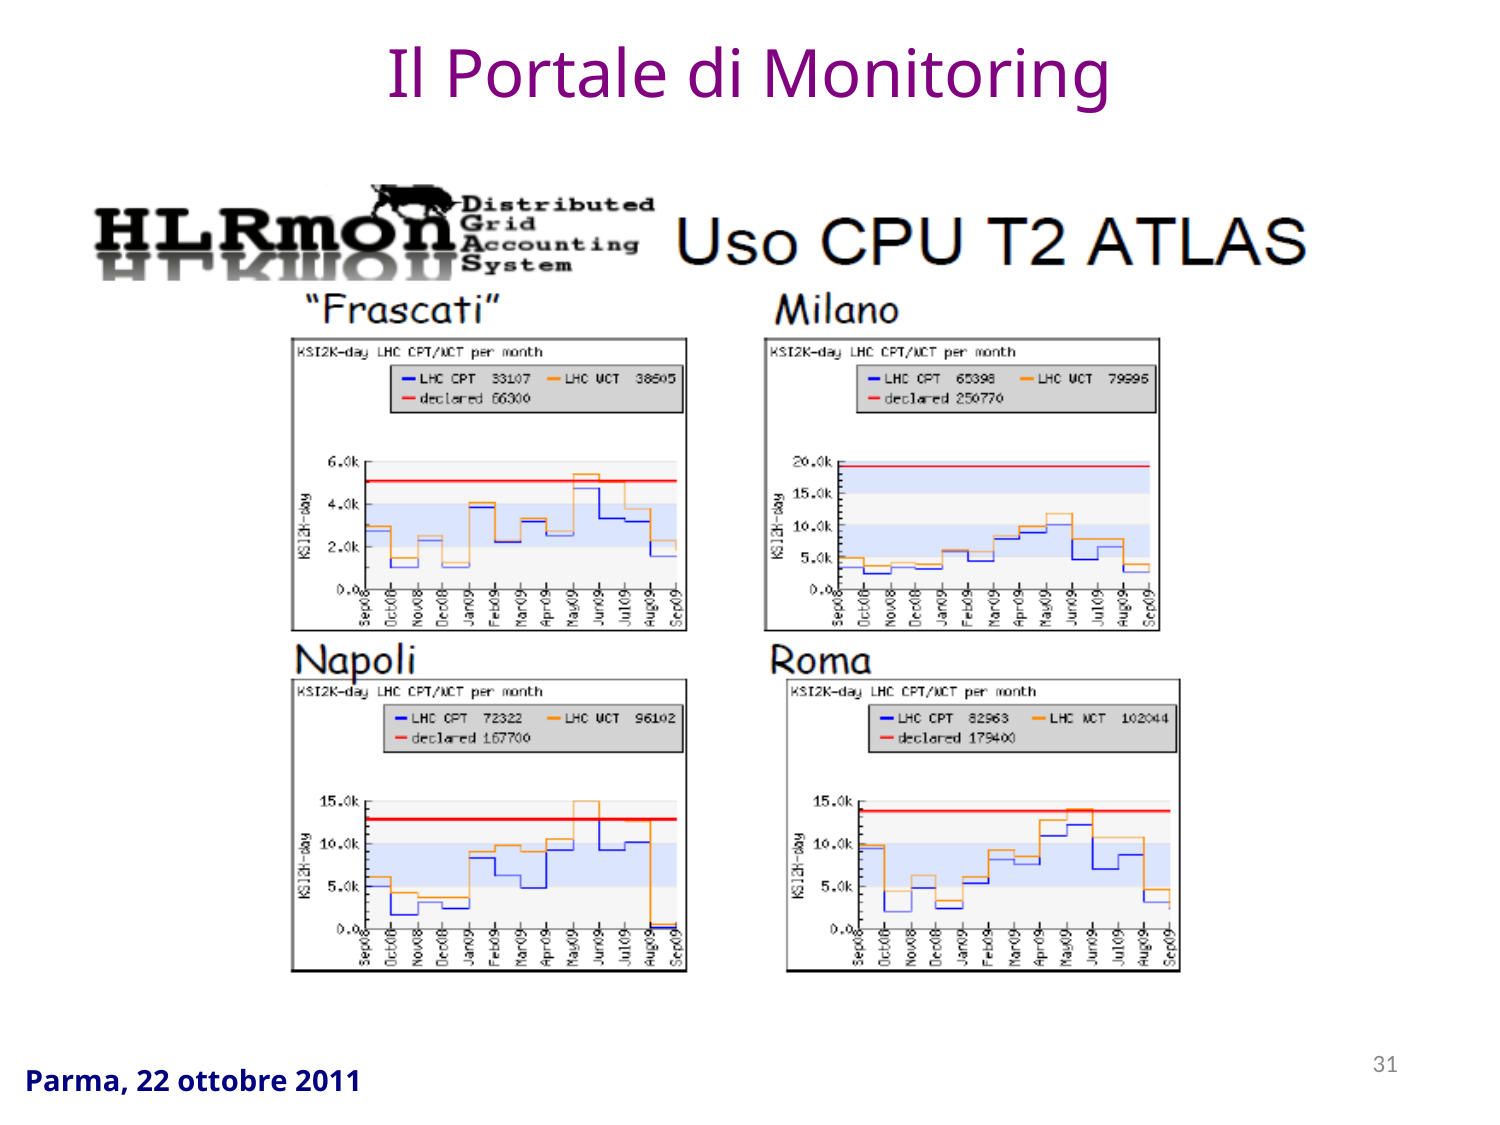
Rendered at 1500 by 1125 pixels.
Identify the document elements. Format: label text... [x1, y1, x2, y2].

text_box Il Portale di Monitoring [41, 0, 1459, 132]
picture [83, 161, 1321, 987]
